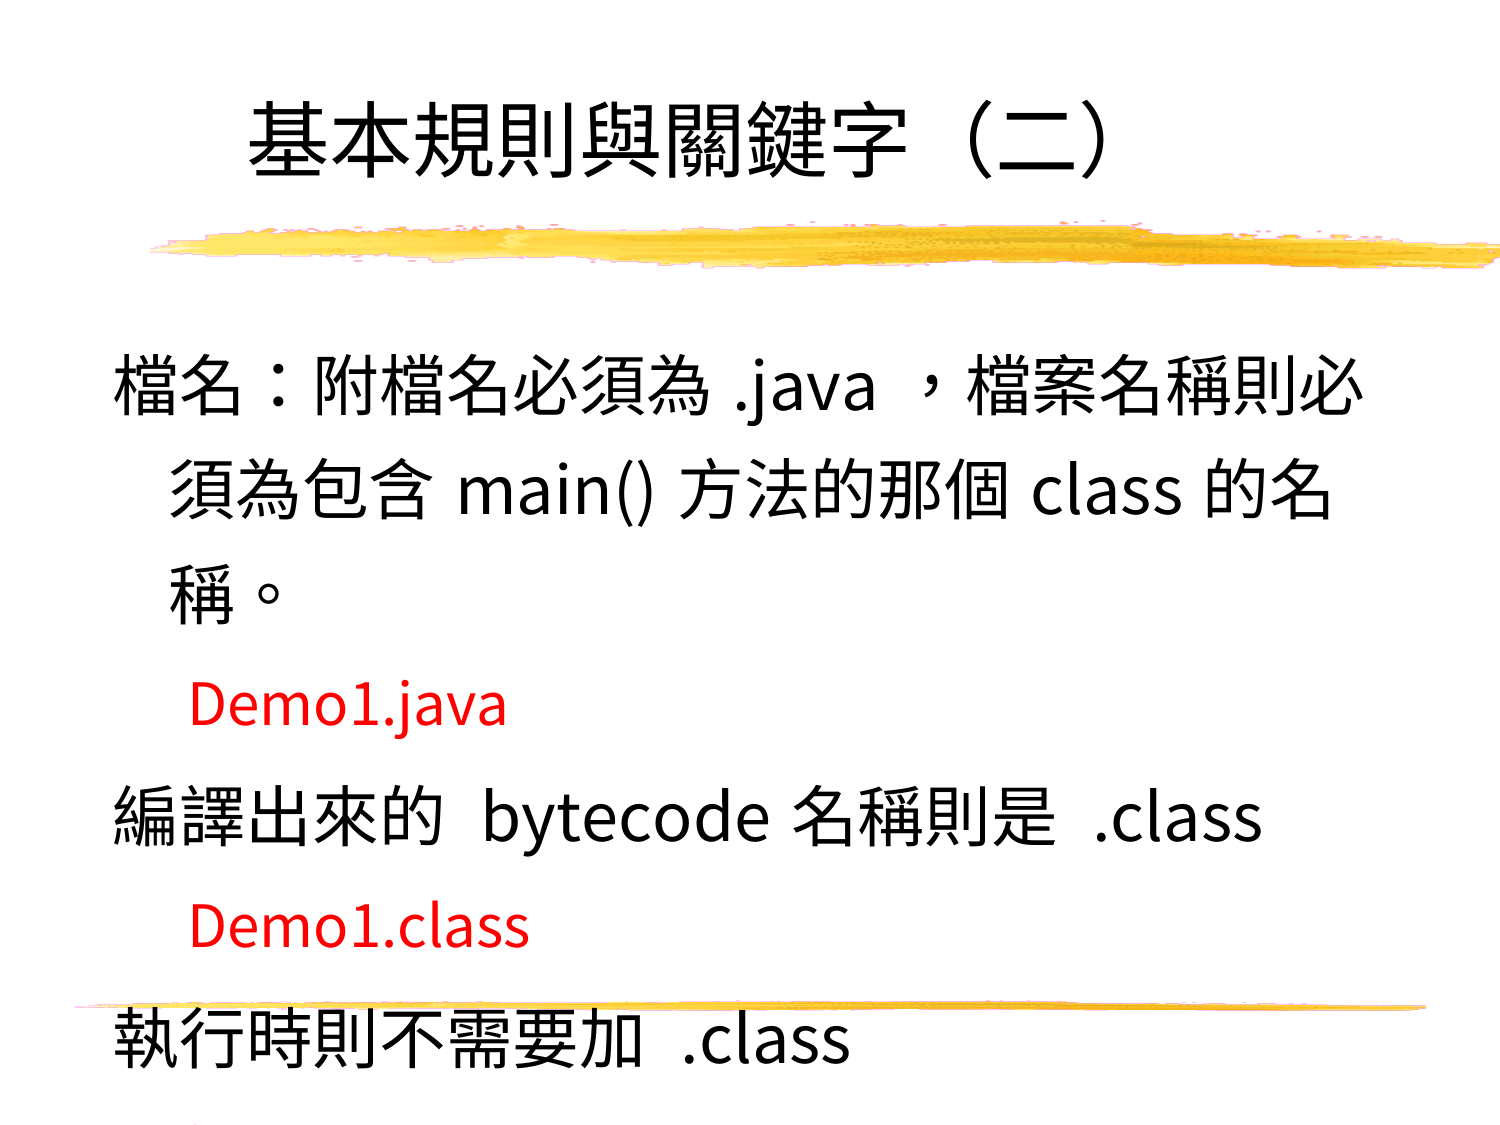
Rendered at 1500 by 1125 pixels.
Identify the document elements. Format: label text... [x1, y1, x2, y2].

list 檔名：附檔名必須為.java，檔案名稱則必須為包含main()方法的那個class的名稱。 Demo1.java 編譯出來的 bytecode名稱則是 .class Demo1.class 執行時則不需要加 .class java Demo1 [112, 324, 1388, 1000]
picture [150, 215, 1500, 279]
title 基本規則與關鍵字（二） [66, 35, 1342, 225]
picture [75, 999, 1426, 1013]
